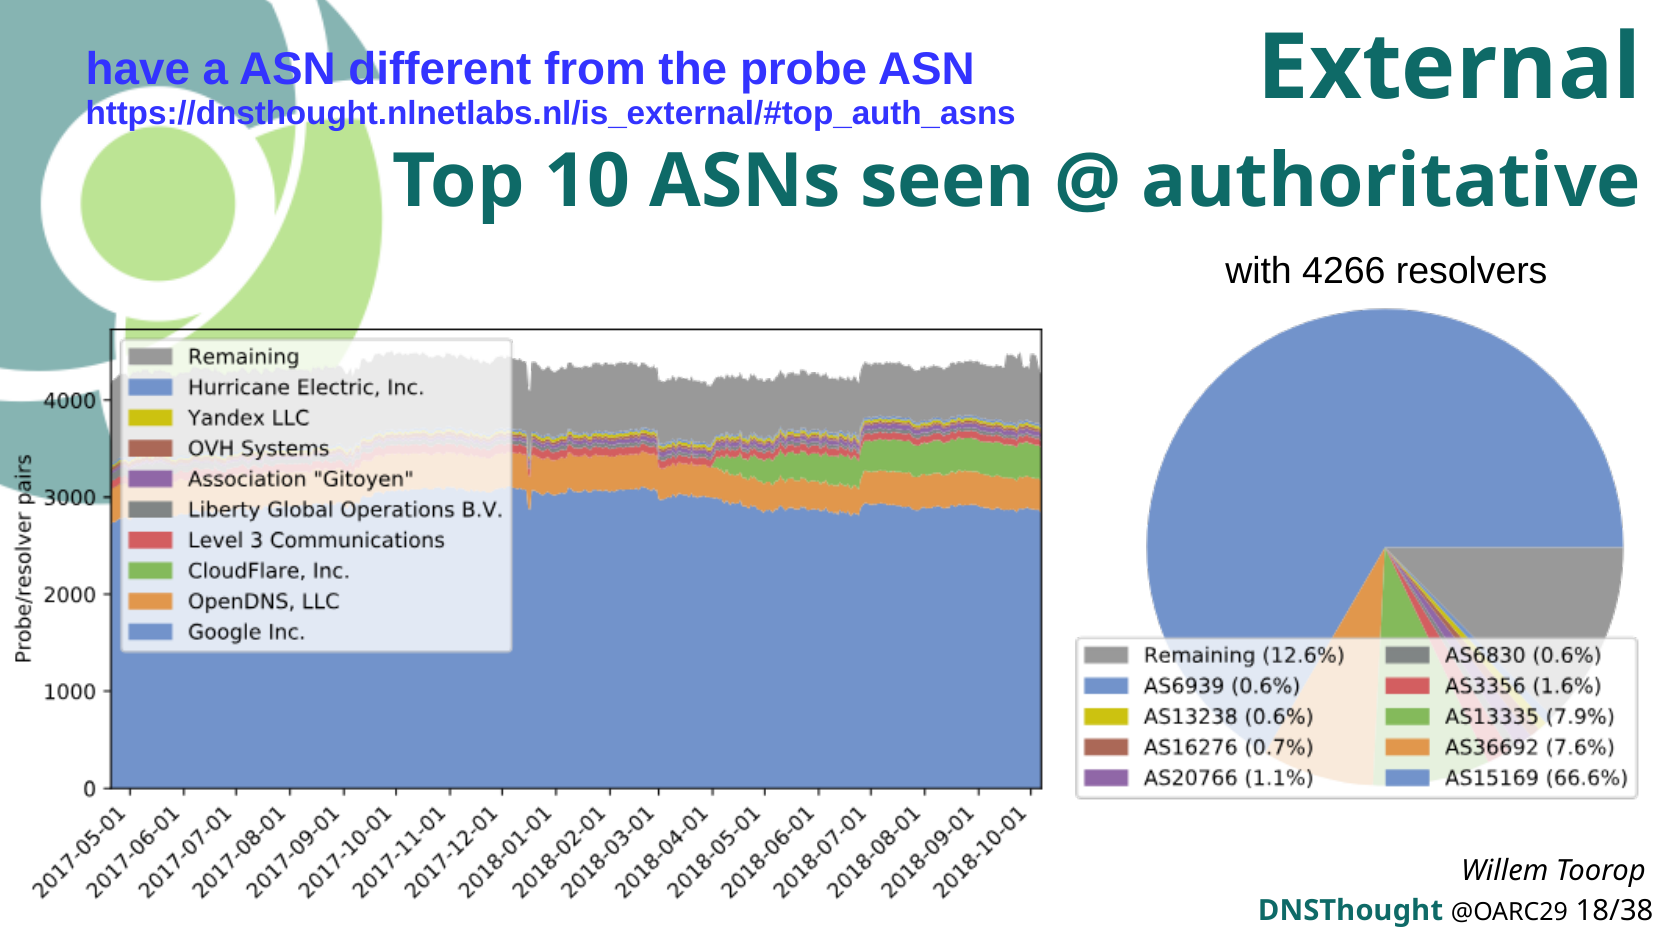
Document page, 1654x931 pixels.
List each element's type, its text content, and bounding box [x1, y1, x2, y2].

title External Top 10 ASNs seen @ authoritative [82, 8, 1642, 221]
text_box with 4266 resolvers [1210, 242, 1654, 265]
picture [0, 0, 1654, 918]
text_box have a ASN different from the probe ASN https://dnsthought.nlnetlabs.nl/is_external/#top_auth_asns [70, 35, 1123, 125]
